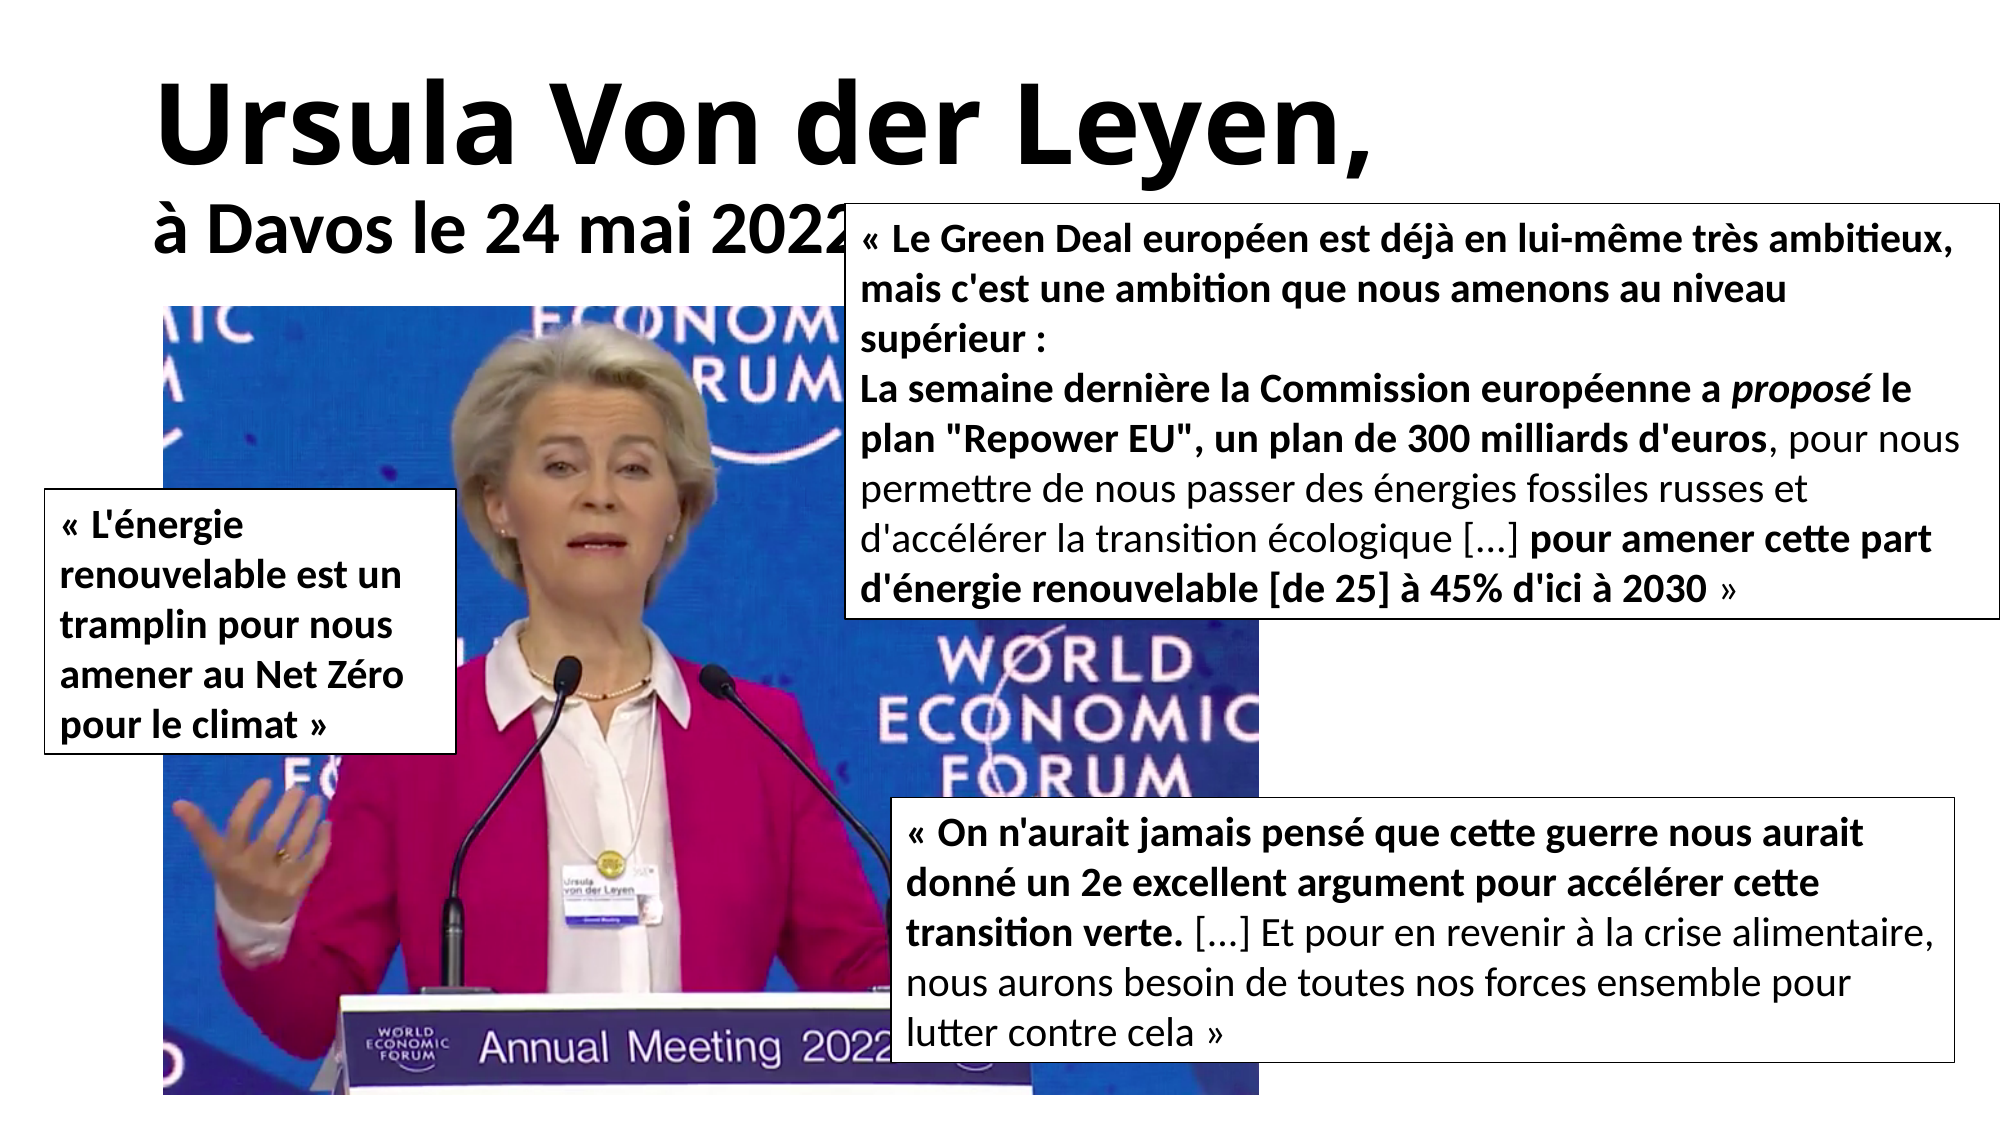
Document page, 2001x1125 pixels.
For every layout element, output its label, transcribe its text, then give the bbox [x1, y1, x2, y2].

picture [163, 306, 1259, 1095]
text_box « L'énergie renouvelable est un tramplin pour nous amener au Net Zéro pour le climat » [44, 488, 457, 755]
text_box « On n'aurait jamais pensé que cette guerre nous aurait donné un 2e excellent argument pour accélérer cette transition verte. [...] Et pour en revenir à la crise alimentaire, nous aurons besoin de toutes nos forces ensemble pour lutter contre cela » [890, 797, 1955, 1063]
title Ursula Von der Leyen, à Davos le 24 mai 2022 [137, 59, 1863, 278]
text_box « Le Green Deal européen est déjà en lui-même très ambitieux, mais c'est une ambition que nous amenons au niveau supérieur : La semaine dernière la Commission européenne a proposé le plan "Repower EU", un plan de 300 milliards d'euros, pour nous permettre de nous passer des énergies fossiles russes et d'accélérer la transition écologique [...] pour amener cette part d'énergie renouvelable [de 25] à 45% d'ici à 2030 » [845, 203, 2000, 619]
